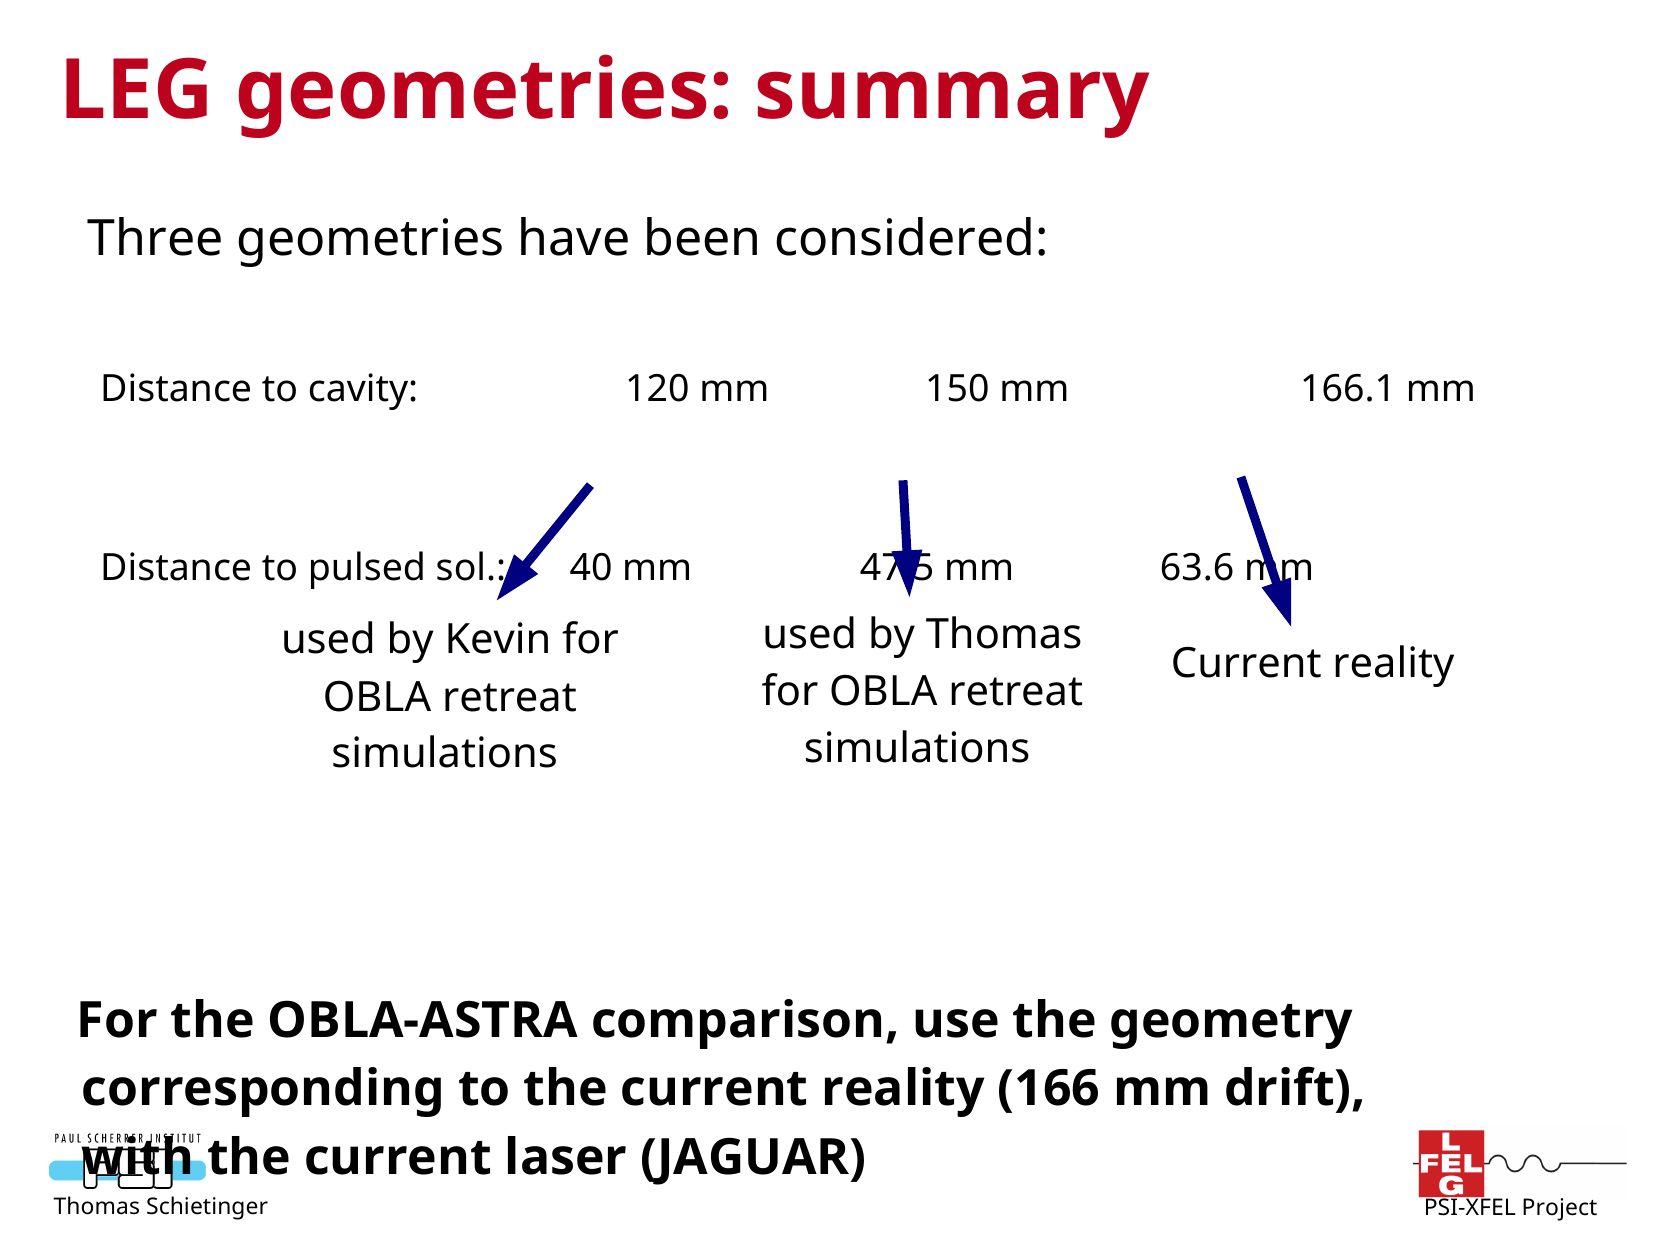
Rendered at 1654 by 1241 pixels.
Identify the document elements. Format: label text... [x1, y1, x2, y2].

text_box Current reality [1143, 632, 1494, 682]
text_box used by Thomas for OBLA retreat simulations [747, 603, 1098, 749]
picture [1411, 1125, 1628, 1202]
text_box Distance to cavity: 120 mm 150 mm 166.1 mm Distance to pulsed sol.: 40 mm 47.5 mm 63.6 mm [100, 336, 1524, 467]
list Three geometries have been considered: For the OBLA-ASTRA comparison, use the geometry corresponding to the current reality (166 mm drift), with the current laser (JAGUAR) [70, 201, 1483, 1078]
text_box used by Kevin for OBLA retreat simulations [275, 609, 625, 755]
title LEG geometries: summary [59, 17, 1327, 156]
picture [49, 1133, 206, 1189]
